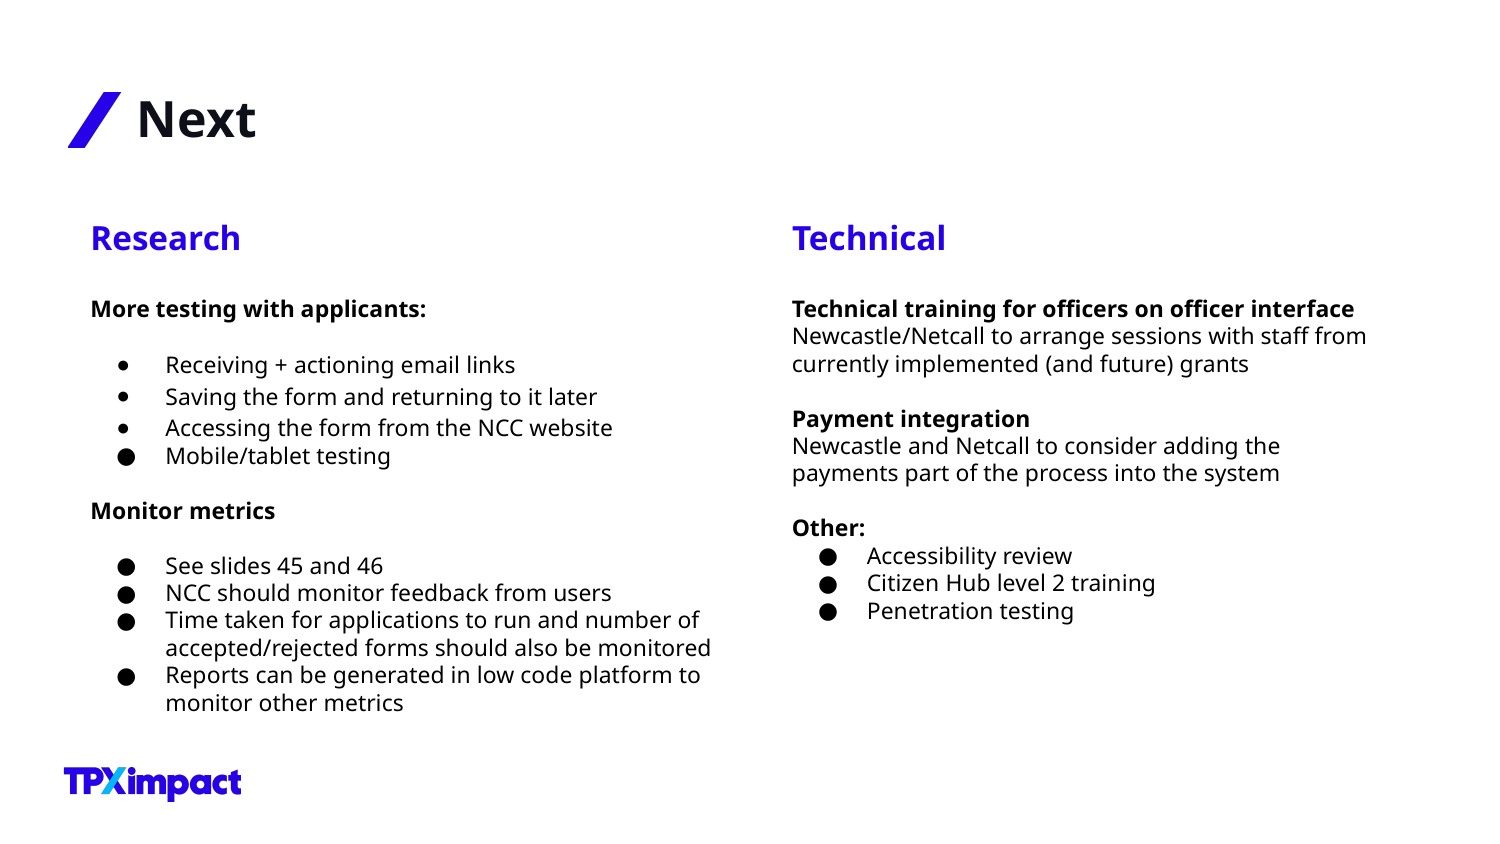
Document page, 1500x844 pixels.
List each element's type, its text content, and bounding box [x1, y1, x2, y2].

picture [63, 767, 241, 802]
title Technical [776, 202, 998, 279]
text_box Technical training for officers on officer interface Newcastle/Netcall to arrange sessions with staff from currently implemented (and future) grants Payment integration Newcastle and Netcall to consider adding the payments part of the process into the system Other: Accessibility review Citizen Hub level 2 training Penetration testing [776, 279, 1392, 639]
picture [67, 92, 121, 148]
title Next [121, 72, 1334, 167]
title Research [75, 202, 296, 297]
text_box More testing with applicants: Receiving + actioning email links Saving the form and returning to it later Accessing the form from the NCC website Mobile/tablet testing Monitor metrics See slides 45 and 46 NCC should monitor feedback from users Time taken for applications to run and number of accepted/rejected forms should also be monitored Reports can be generated in low code platform to monitor other metrics [75, 279, 728, 789]
